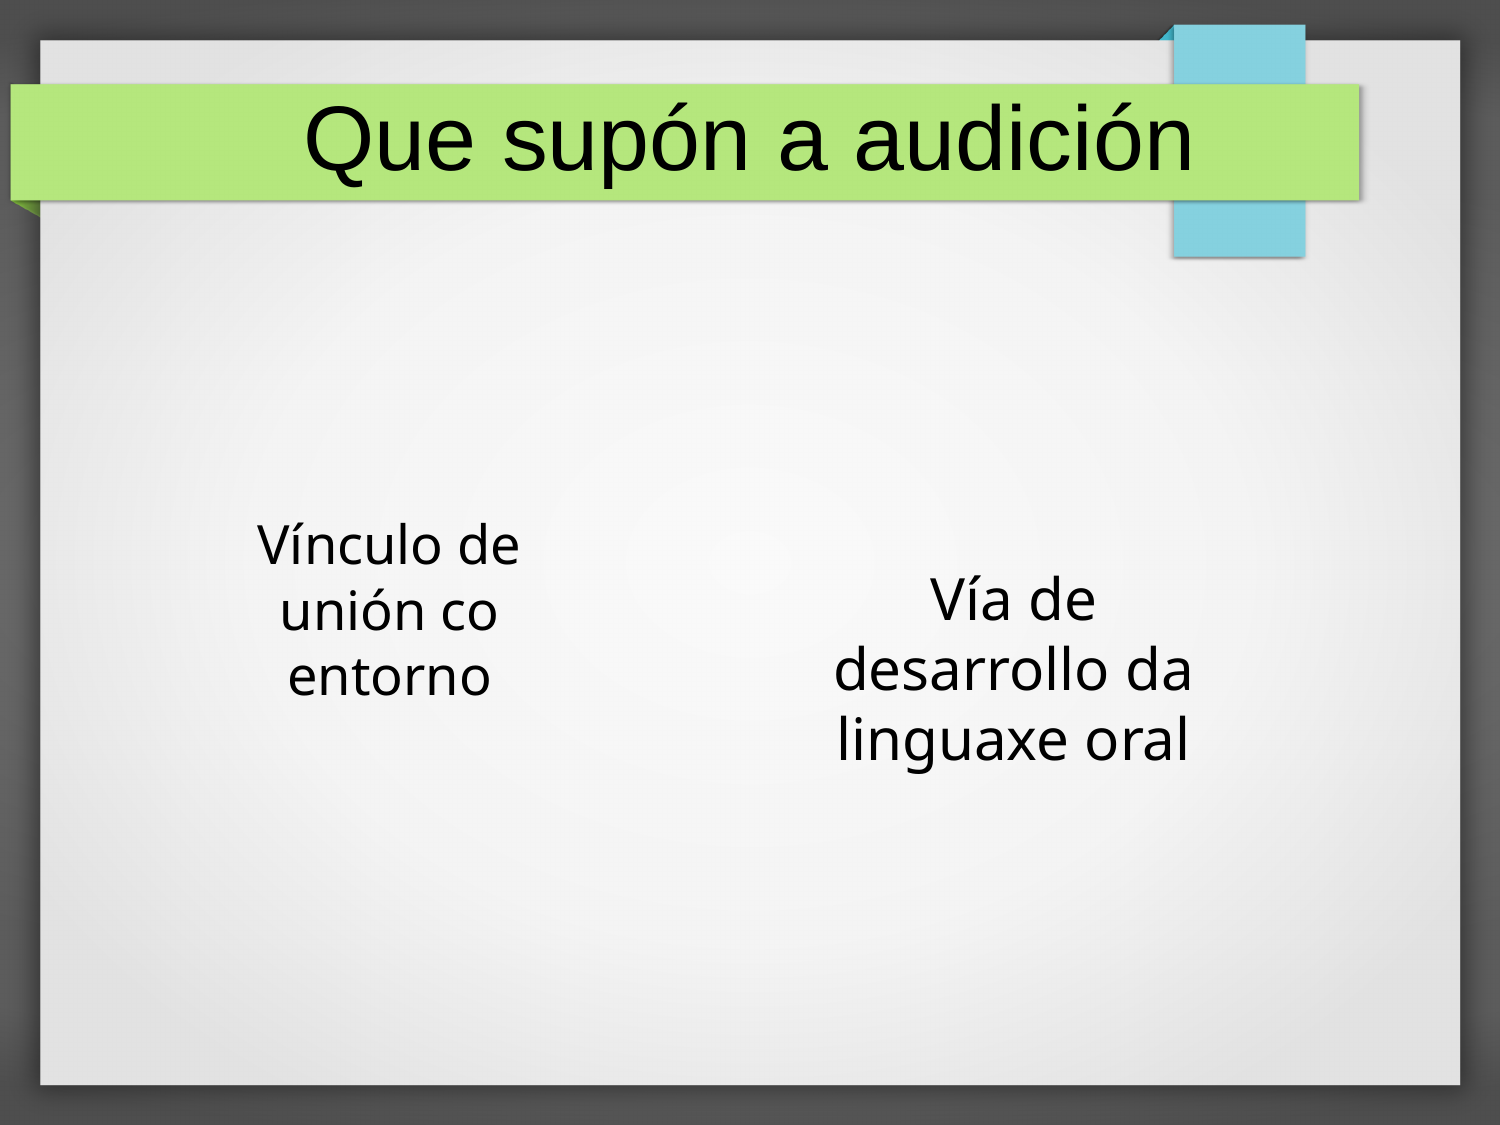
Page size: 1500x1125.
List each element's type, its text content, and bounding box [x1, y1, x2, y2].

text_box Vínculo de unión co entorno [118, 330, 662, 886]
text_box Vía de desarrollo da linguaxe oral [602, 342, 1425, 993]
title Que supón a audición [75, 44, 1425, 233]
picture [0, 0, 1500, 1125]
